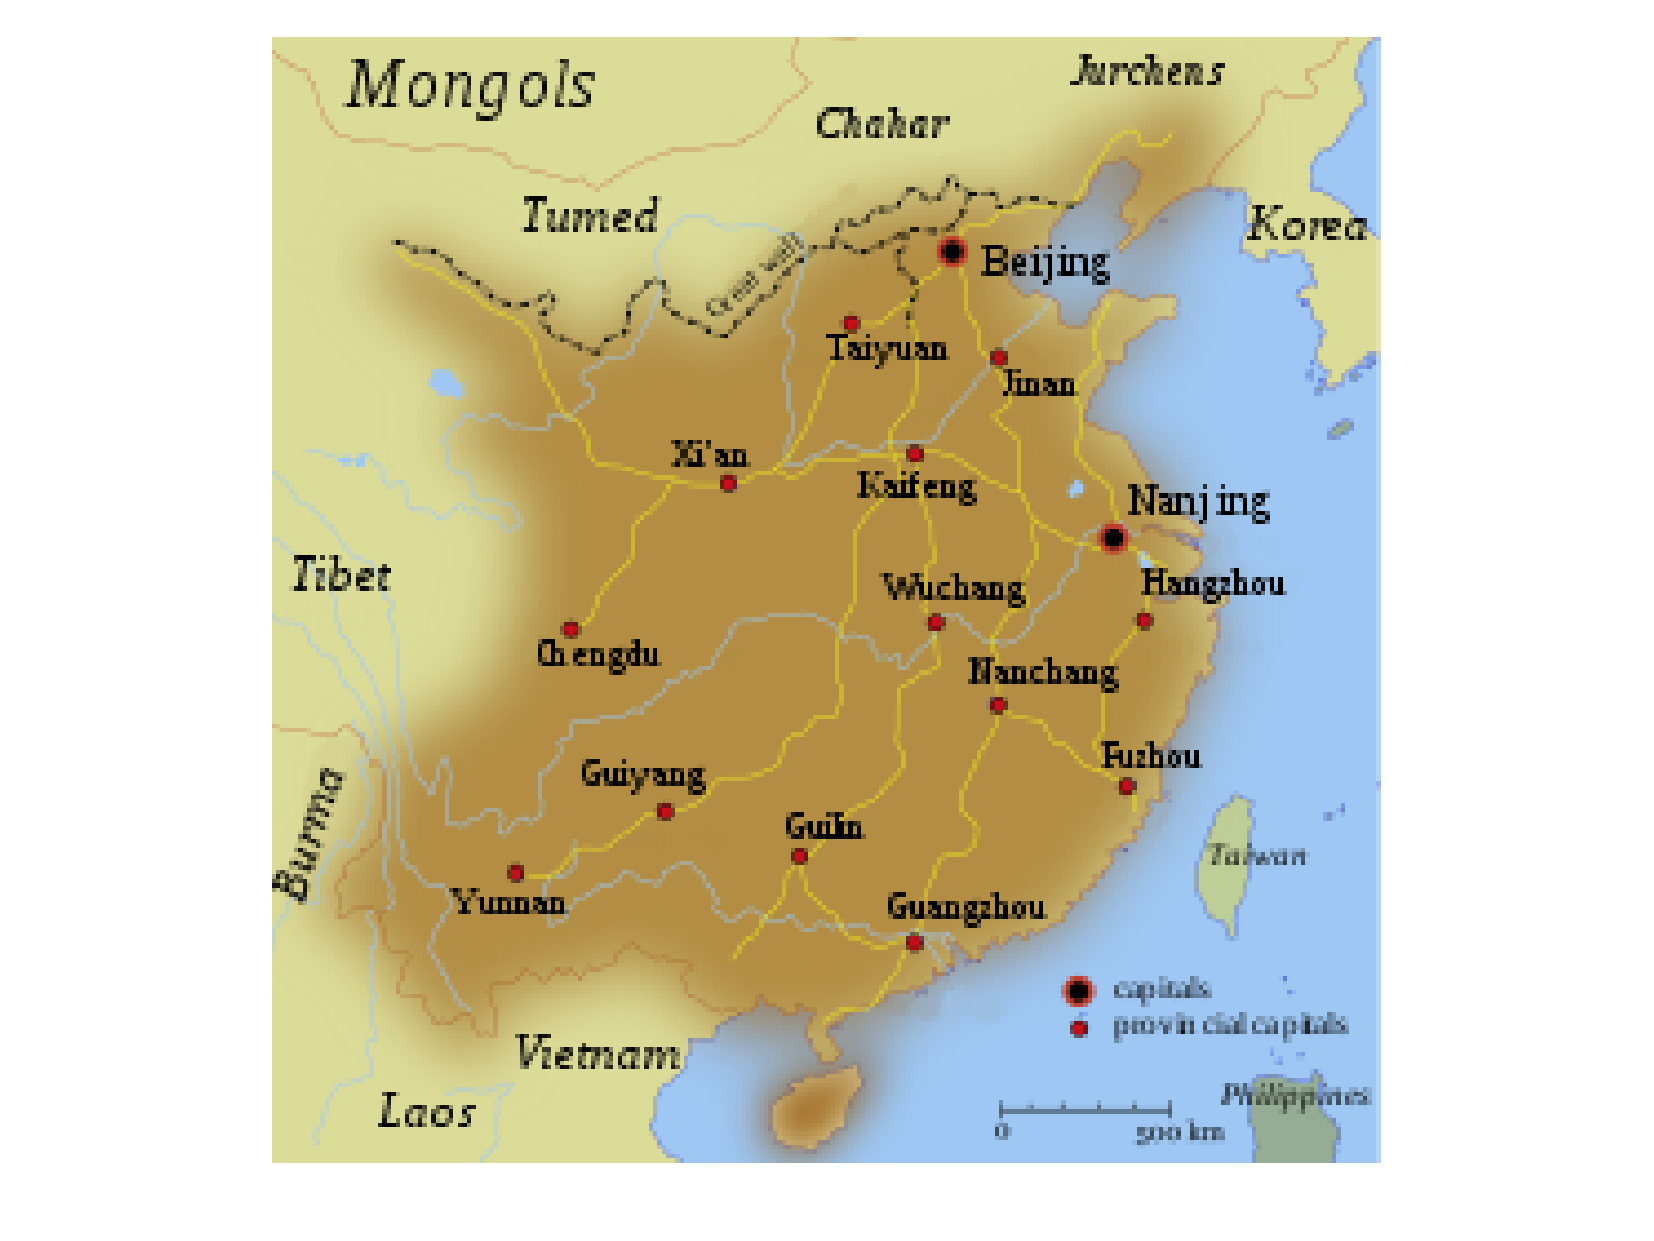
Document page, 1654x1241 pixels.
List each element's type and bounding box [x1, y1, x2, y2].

picture [272, 37, 1381, 1163]
